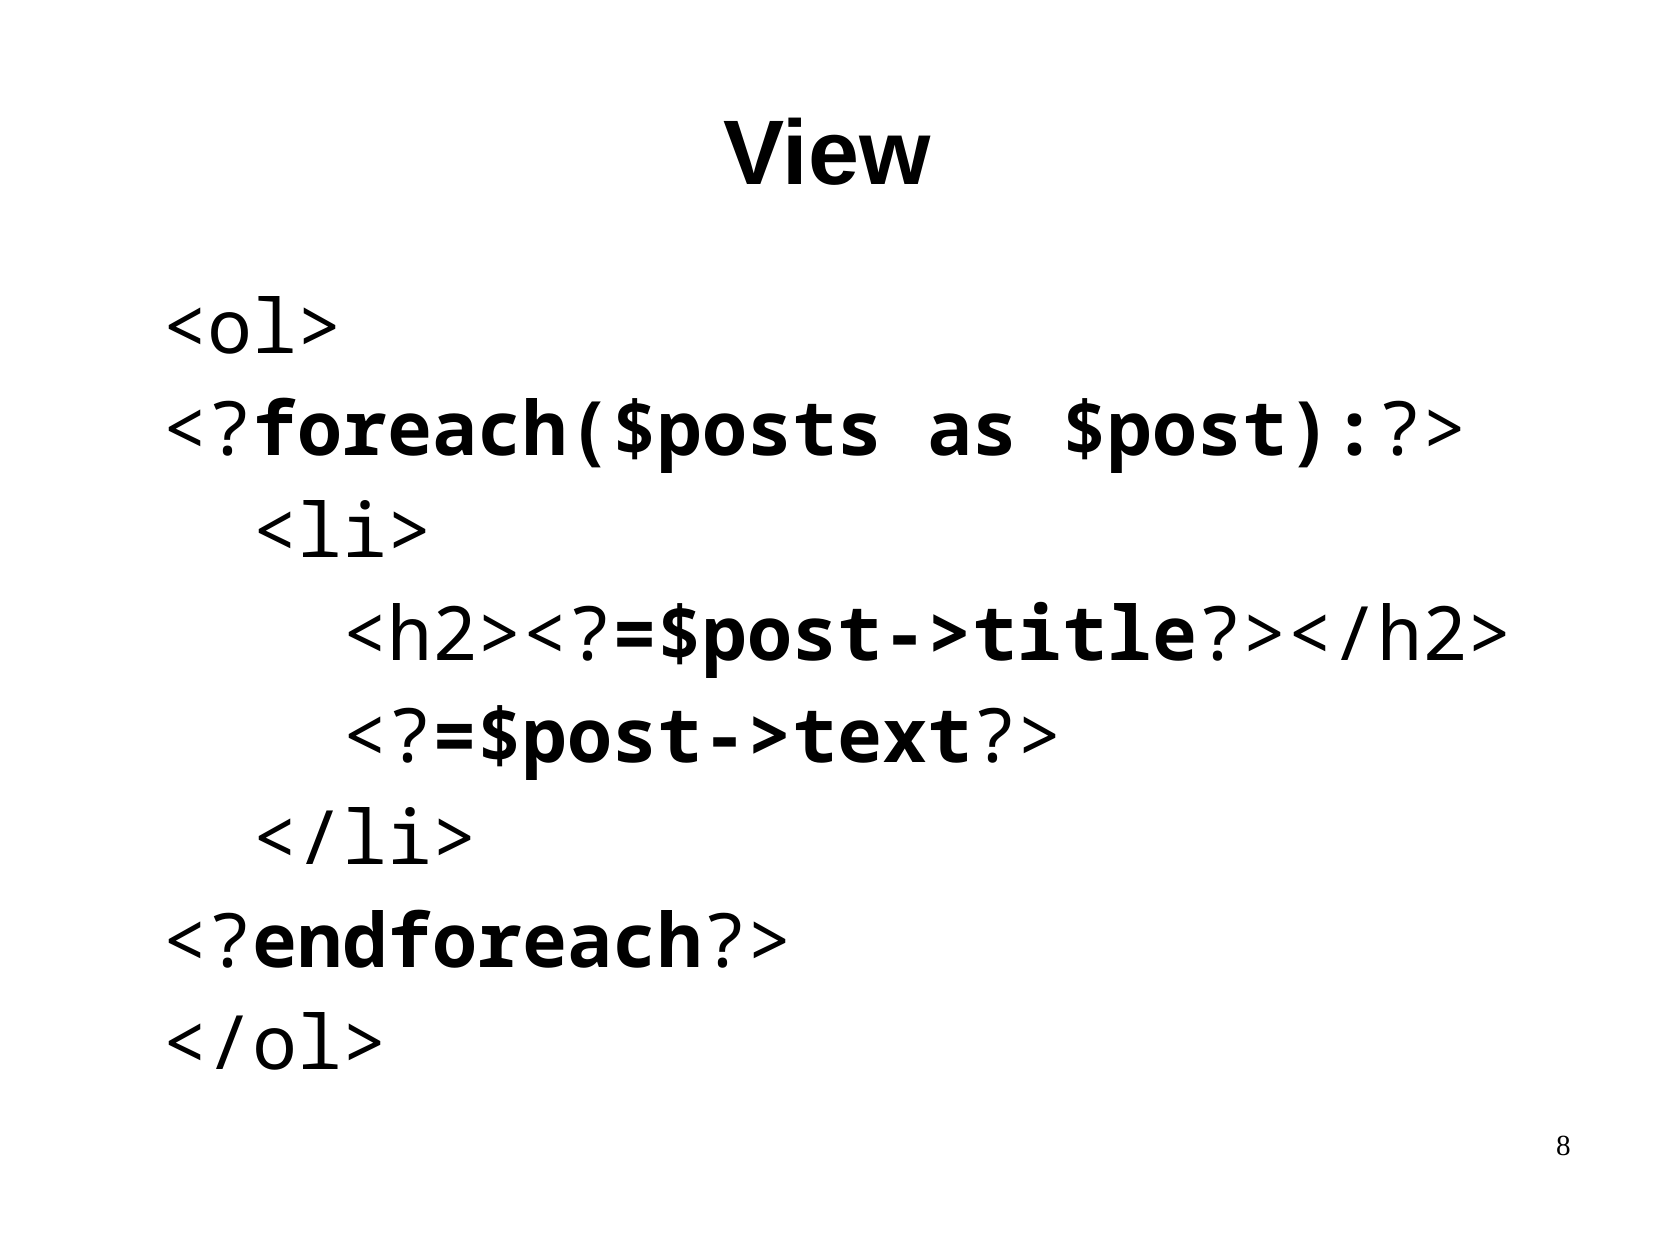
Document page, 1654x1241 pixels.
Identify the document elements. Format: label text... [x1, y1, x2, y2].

title View [82, 56, 1571, 250]
text_box <ol> <?foreach($posts as $post):?> <li> <h2><?=$post->title?></h2> <?=$post->text?> </li> <?endforeach?> </ol> [147, 265, 1415, 1071]
